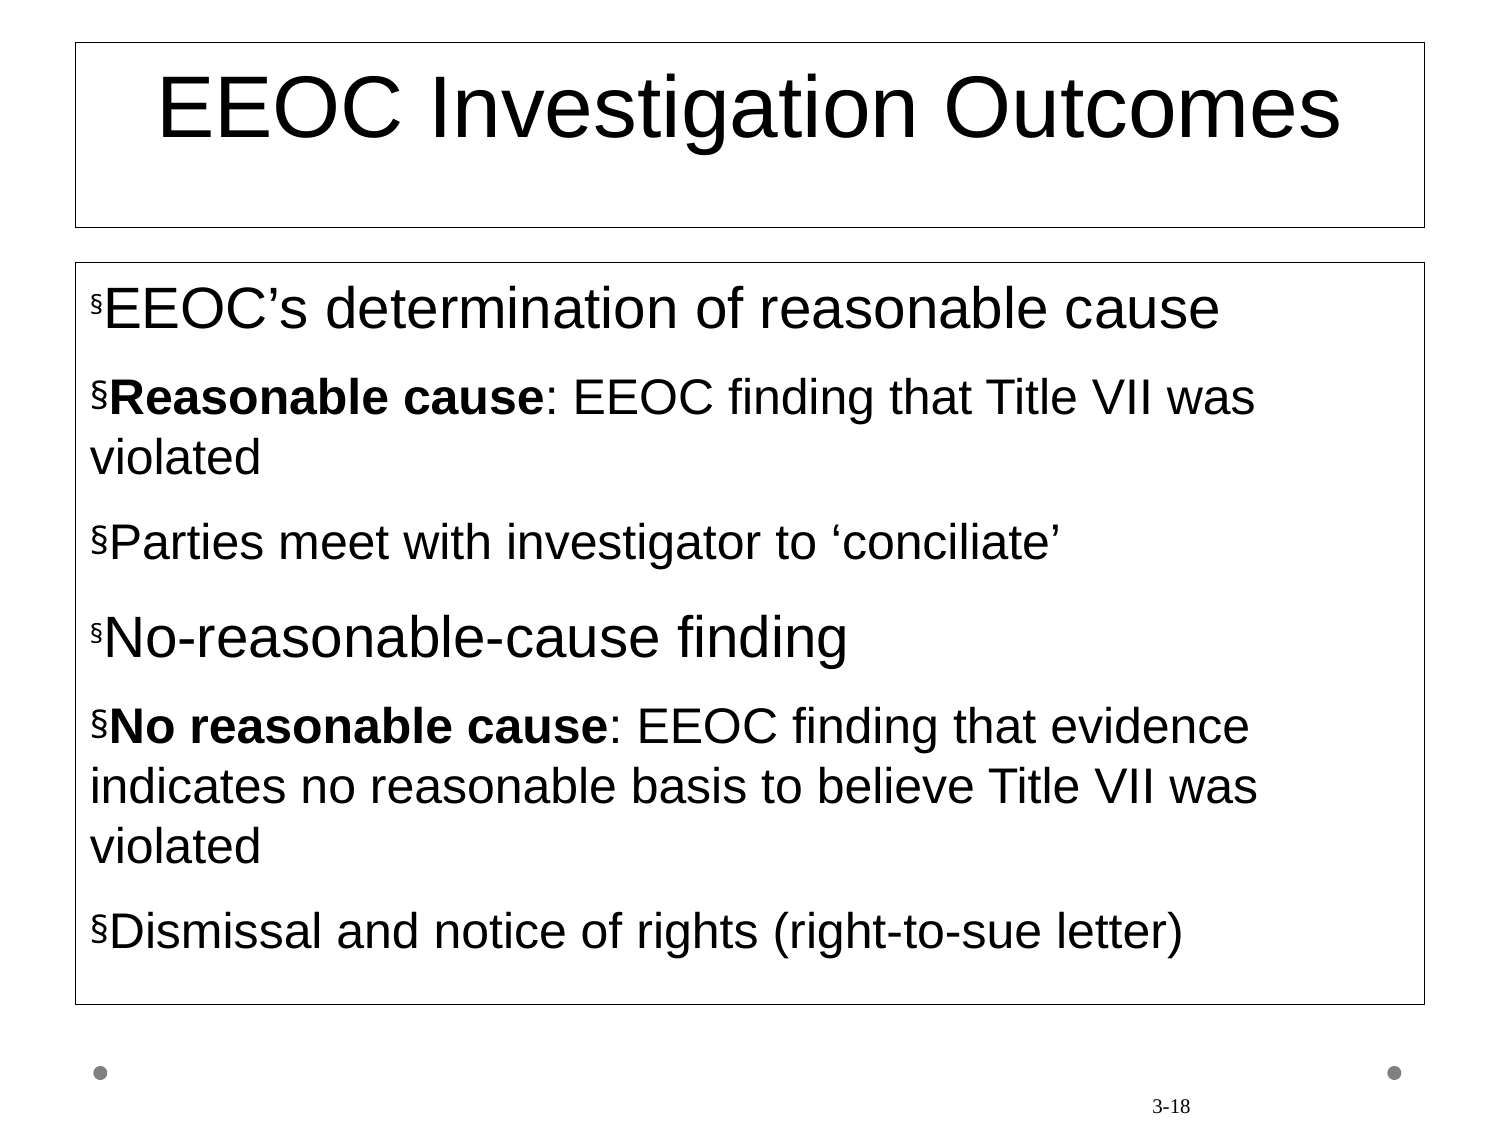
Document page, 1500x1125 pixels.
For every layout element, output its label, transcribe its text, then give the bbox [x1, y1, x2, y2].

title EEOC Investigation Outcomes [75, 42, 1425, 228]
list EEOC’s determination of reasonable cause Reasonable cause: EEOC finding that Title VII was violated Parties meet with investigator to ‘conciliate’ No-reasonable-cause finding No reasonable cause: EEOC finding that evidence indicates no reasonable basis to believe Title VII was violated Dismissal and notice of rights (right-to-sue letter) [75, 262, 1425, 1005]
